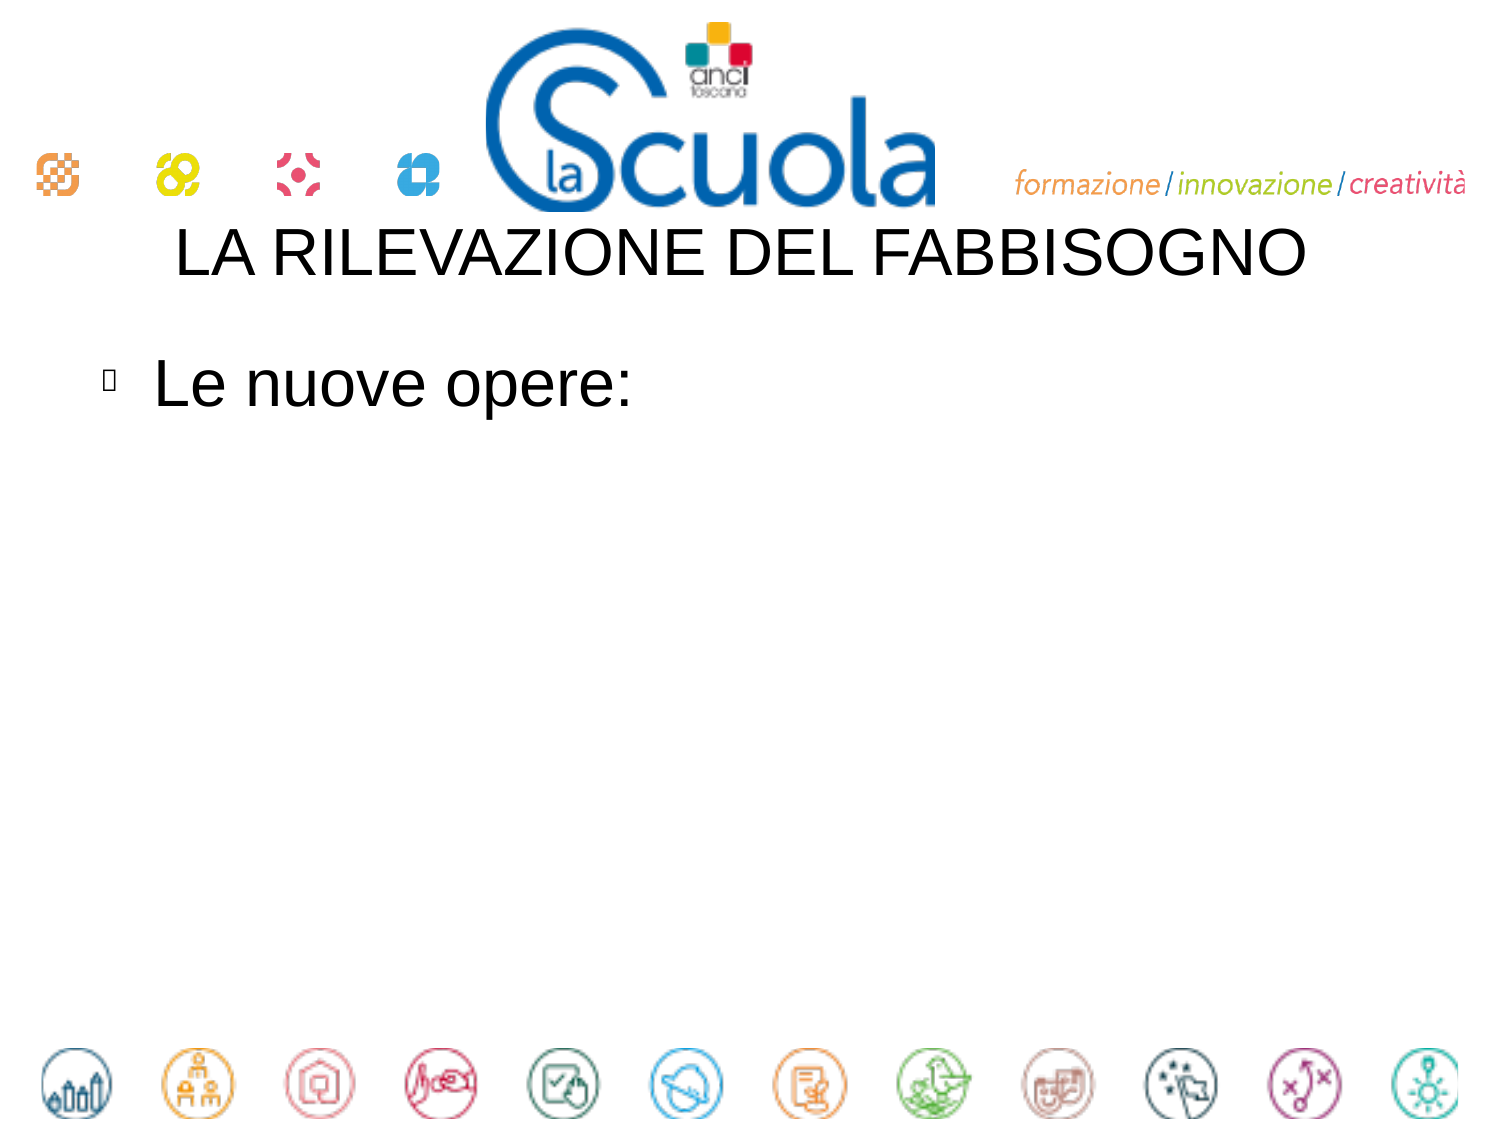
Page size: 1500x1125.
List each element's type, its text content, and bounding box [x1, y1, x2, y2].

text_box Le nuove opere: [82, 339, 1433, 993]
text_box LA RILEVAZIONE DEL FABBISOGNO [67, 154, 1418, 343]
